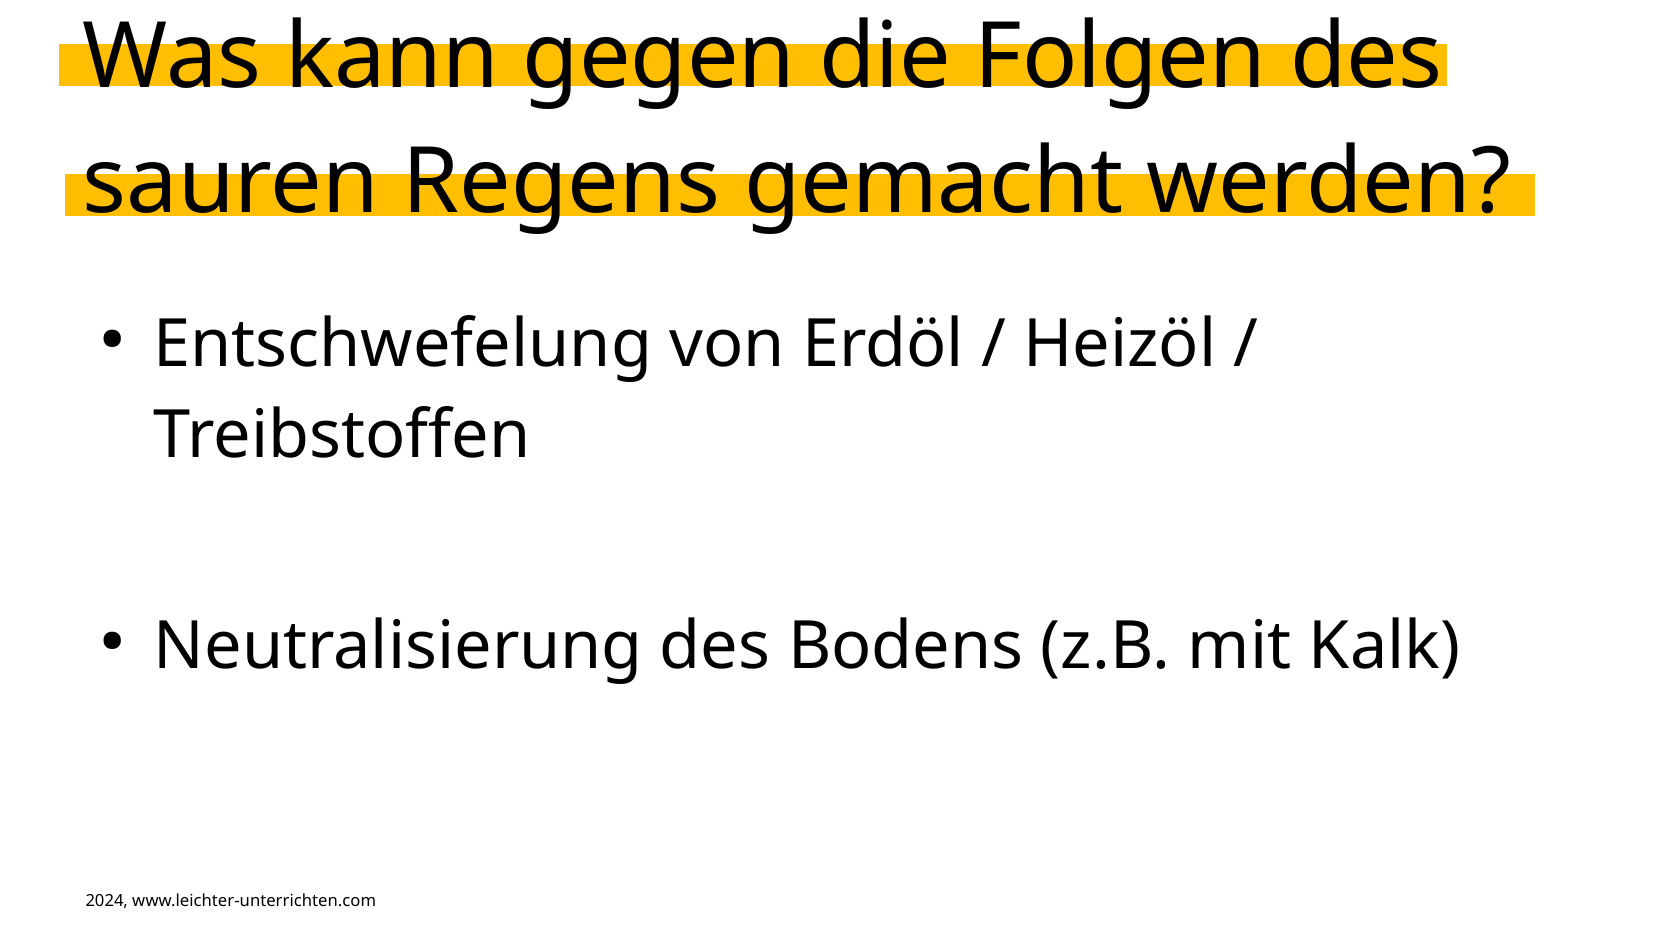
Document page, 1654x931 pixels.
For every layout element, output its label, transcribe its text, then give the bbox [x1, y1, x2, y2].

title Was kann gegen die Folgen des sauren Regens gemacht werden? [82, 0, 1571, 241]
list Entschwefelung von Erdöl / Heizöl / Treibstoffen Neutralisierung des Bodens (z.B. mit Kalk) [82, 295, 1571, 798]
